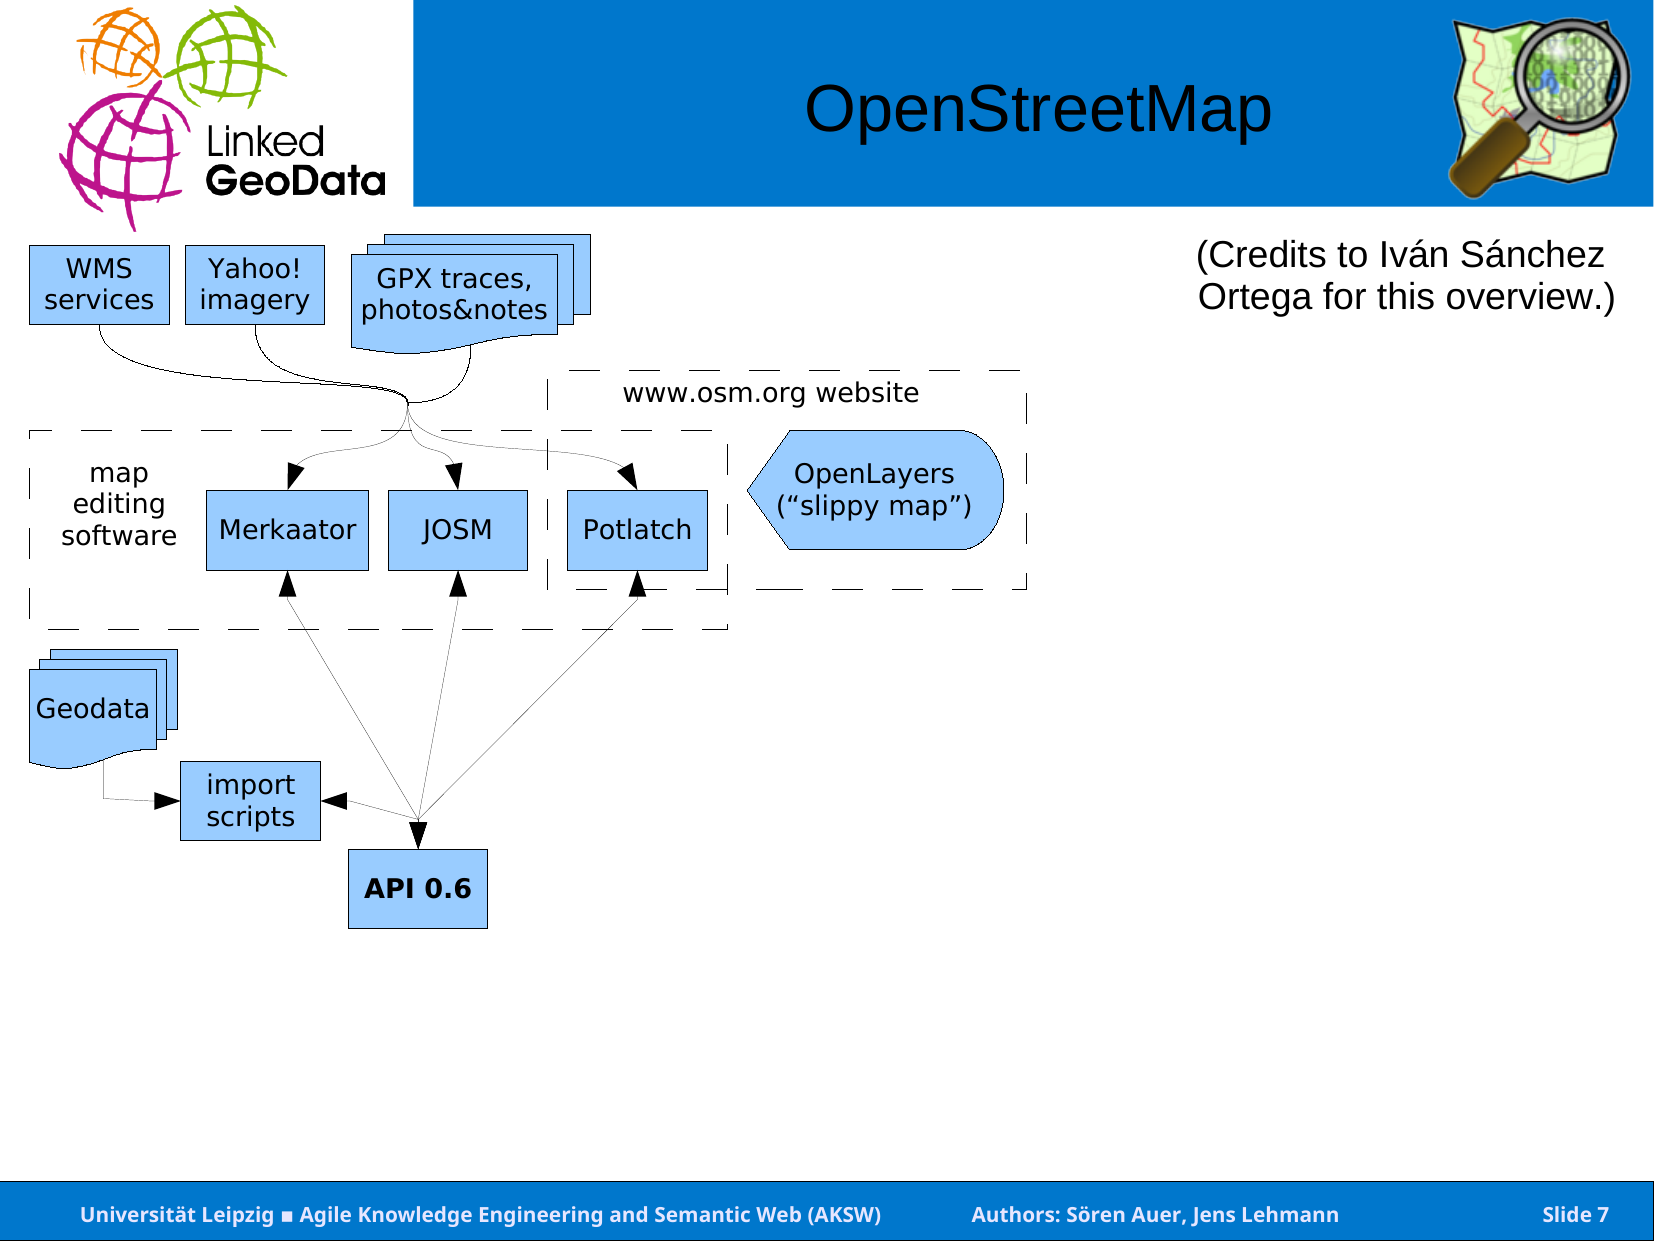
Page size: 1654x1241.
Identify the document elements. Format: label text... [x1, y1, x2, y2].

text_box Yahoo! imagery [185, 245, 325, 325]
text_box Merkaator [206, 490, 369, 571]
text_box import scripts [180, 761, 321, 841]
text_box (Credits to Iván Sánchez Ortega for this overview.) [1181, 226, 1632, 393]
picture [59, 5, 385, 232]
picture [1446, 13, 1635, 201]
text_box Potlatch [567, 490, 708, 571]
title OpenStreetMap [442, 46, 1446, 170]
text_box GPX traces, photos&notes [351, 234, 591, 354]
text_box Geodata [29, 649, 178, 769]
text_box map editing software [29, 450, 209, 559]
text_box API 0.6 [348, 849, 488, 929]
text_box www.osm.org website [607, 370, 947, 421]
text_box OpenLayers (“slippy map”) [747, 430, 1004, 550]
text_box JOSM [388, 490, 528, 571]
text_box WMS services [29, 245, 170, 325]
